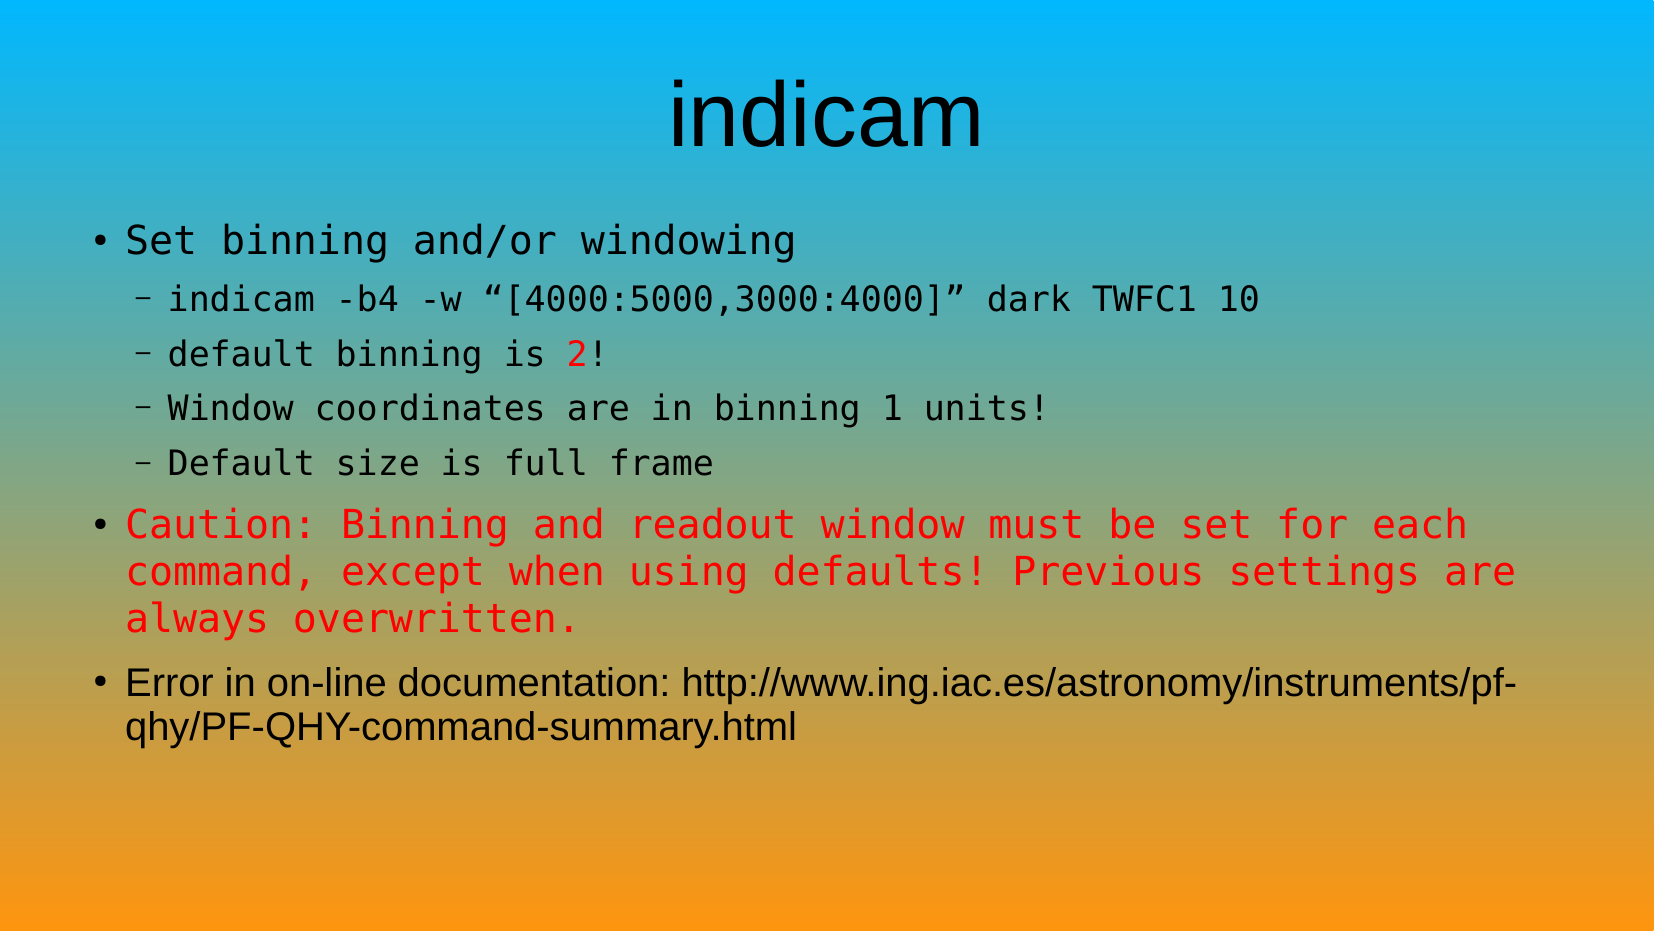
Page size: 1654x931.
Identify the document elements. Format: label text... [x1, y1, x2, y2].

list Set binning and/or windowing indicam -b4 -w “[4000:5000,3000:4000]” dark TWFC1 10 default binning is 2! Window coordinates are in binning 1 units! Default size is full frame Caution: Binning and readout window must be set for each command, except when using defaults! Previous settings are always overwritten. Error in on-line documentation: http://www.ing.iac.es/astronomy/instruments/pf-qhy/PF-QHY-command-summary.html [82, 217, 1571, 758]
title indicam [82, 37, 1571, 193]
